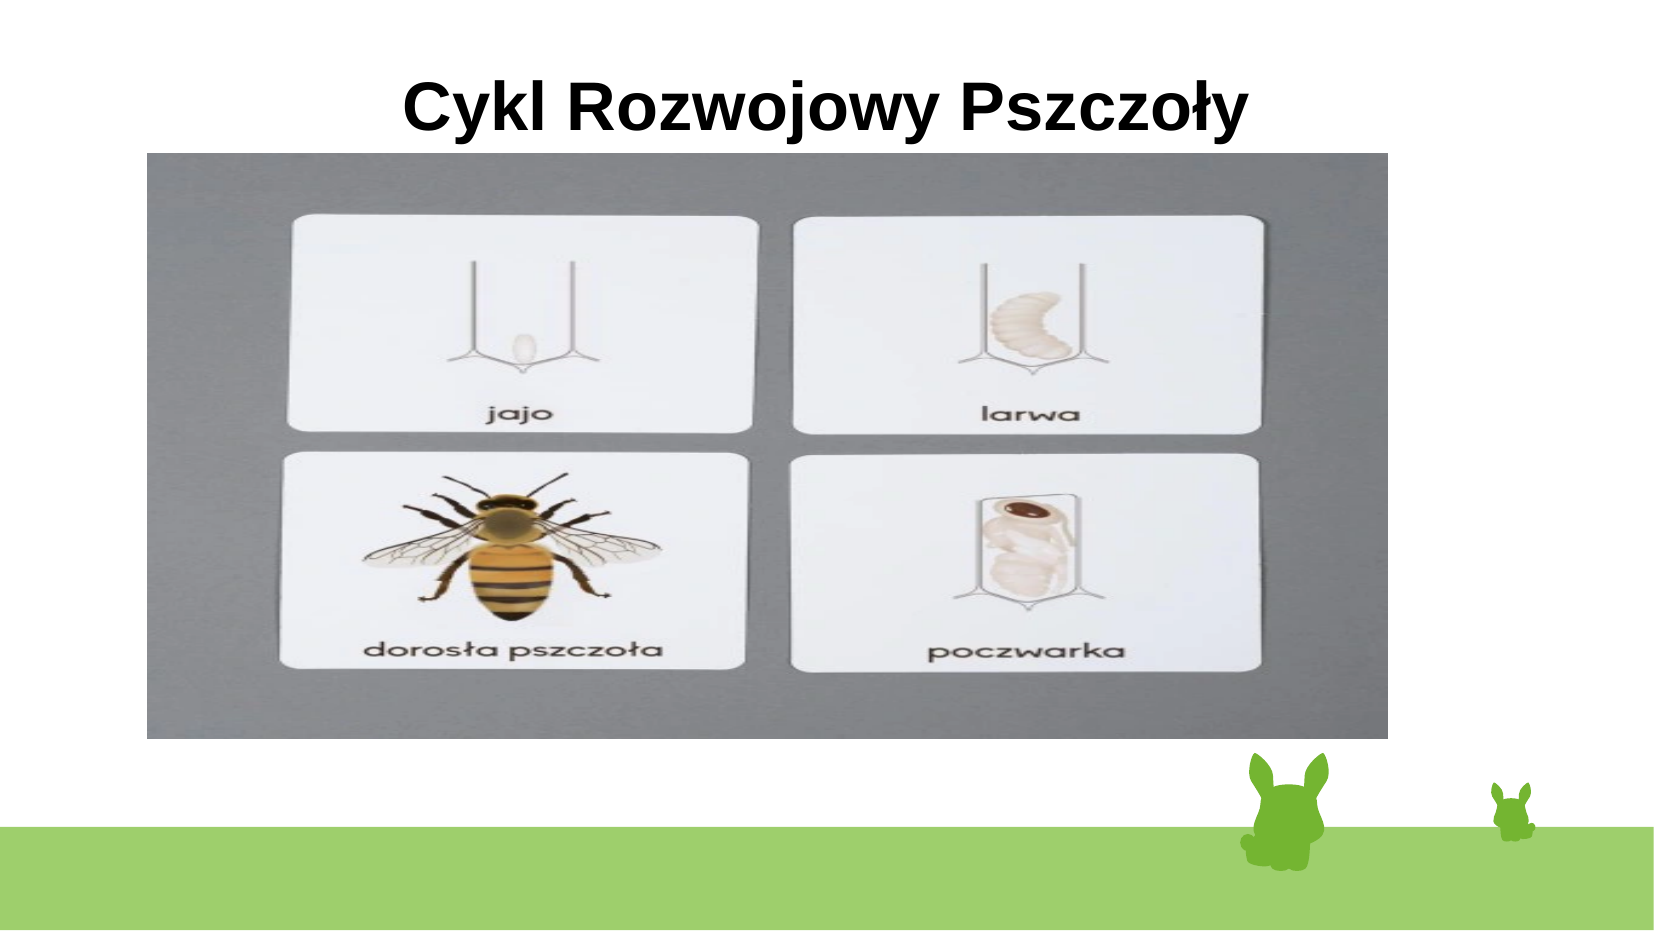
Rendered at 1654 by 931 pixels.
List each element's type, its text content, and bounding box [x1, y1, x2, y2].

picture [147, 153, 1388, 739]
title Cykl Rozwojowy Pszczoły [88, 29, 1565, 178]
